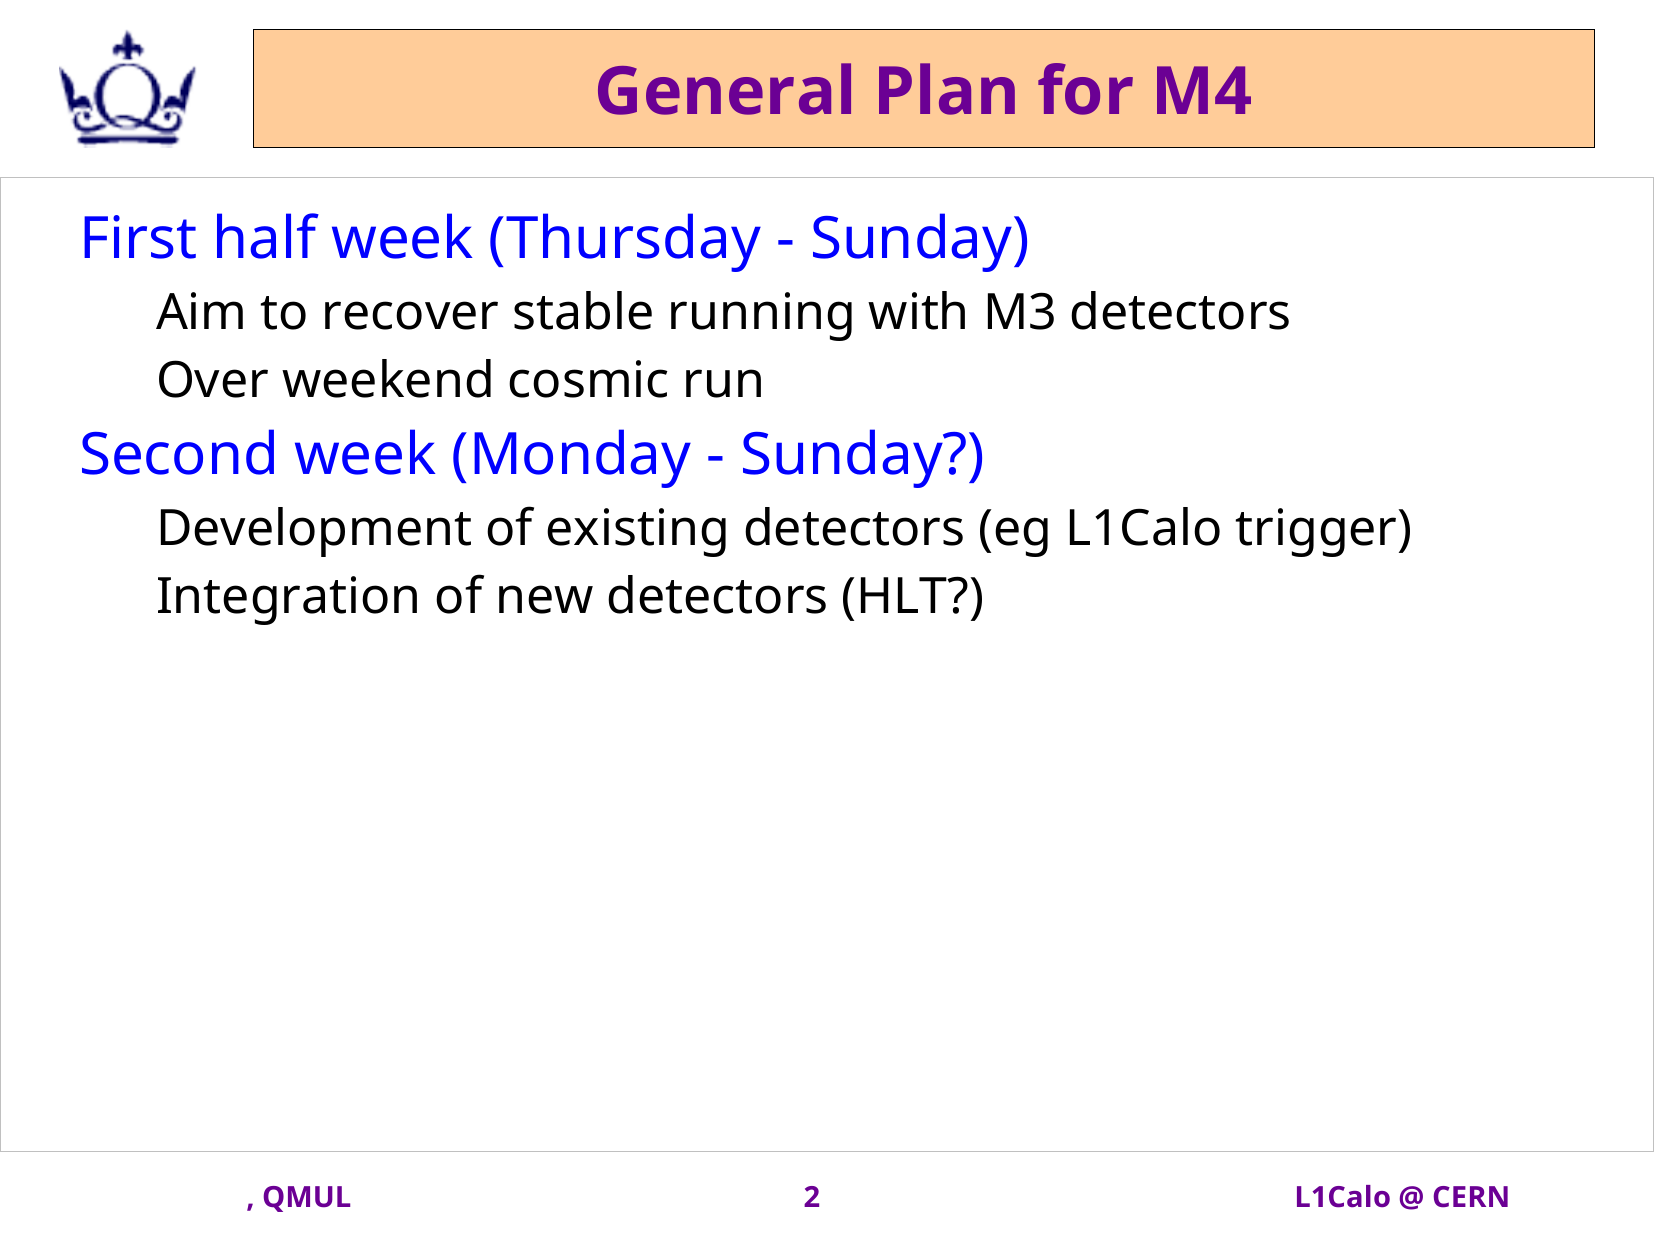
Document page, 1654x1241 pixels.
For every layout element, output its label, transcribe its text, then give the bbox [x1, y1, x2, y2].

list First half week (Thursday - Sunday) Aim to recover stable running with M3 detectors Over weekend cosmic run Second week (Monday - Sunday?) Development of existing detectors (eg L1Calo trigger) Integration of new detectors (HLT?) [61, 196, 1605, 1117]
picture [59, 29, 200, 148]
title General Plan for M4 [253, 29, 1595, 148]
